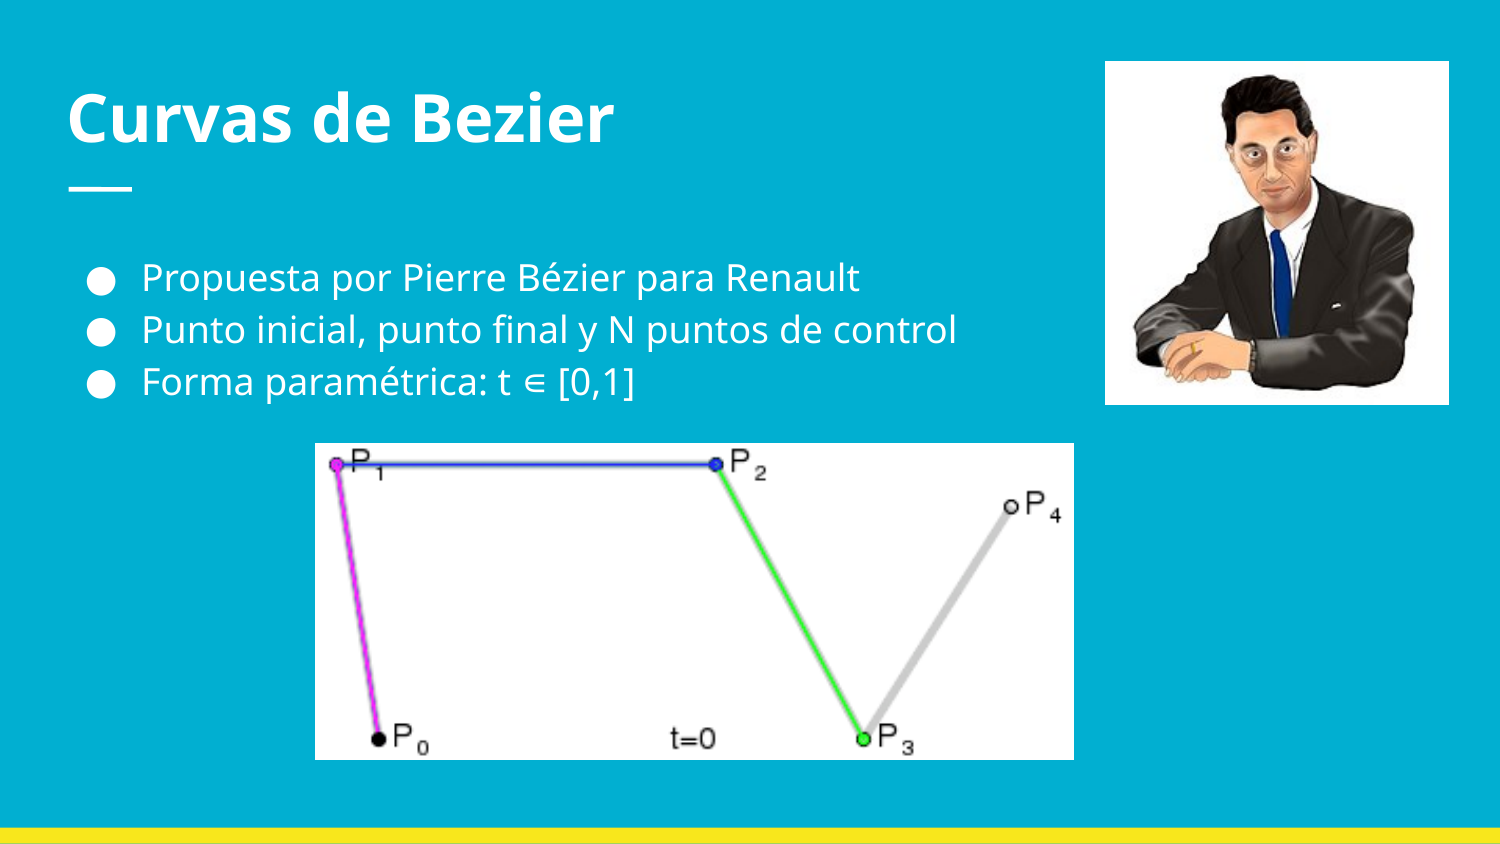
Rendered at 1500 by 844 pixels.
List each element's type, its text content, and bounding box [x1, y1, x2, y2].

picture [315, 443, 1074, 760]
title Curvas de Bezier [51, 61, 1105, 167]
list Propuesta por Pierre Bézier para Renault Punto inicial, punto final y N puntos de control Forma paramétrica: t ∊ [0,1] [51, 232, 1449, 750]
picture [1105, 61, 1449, 405]
